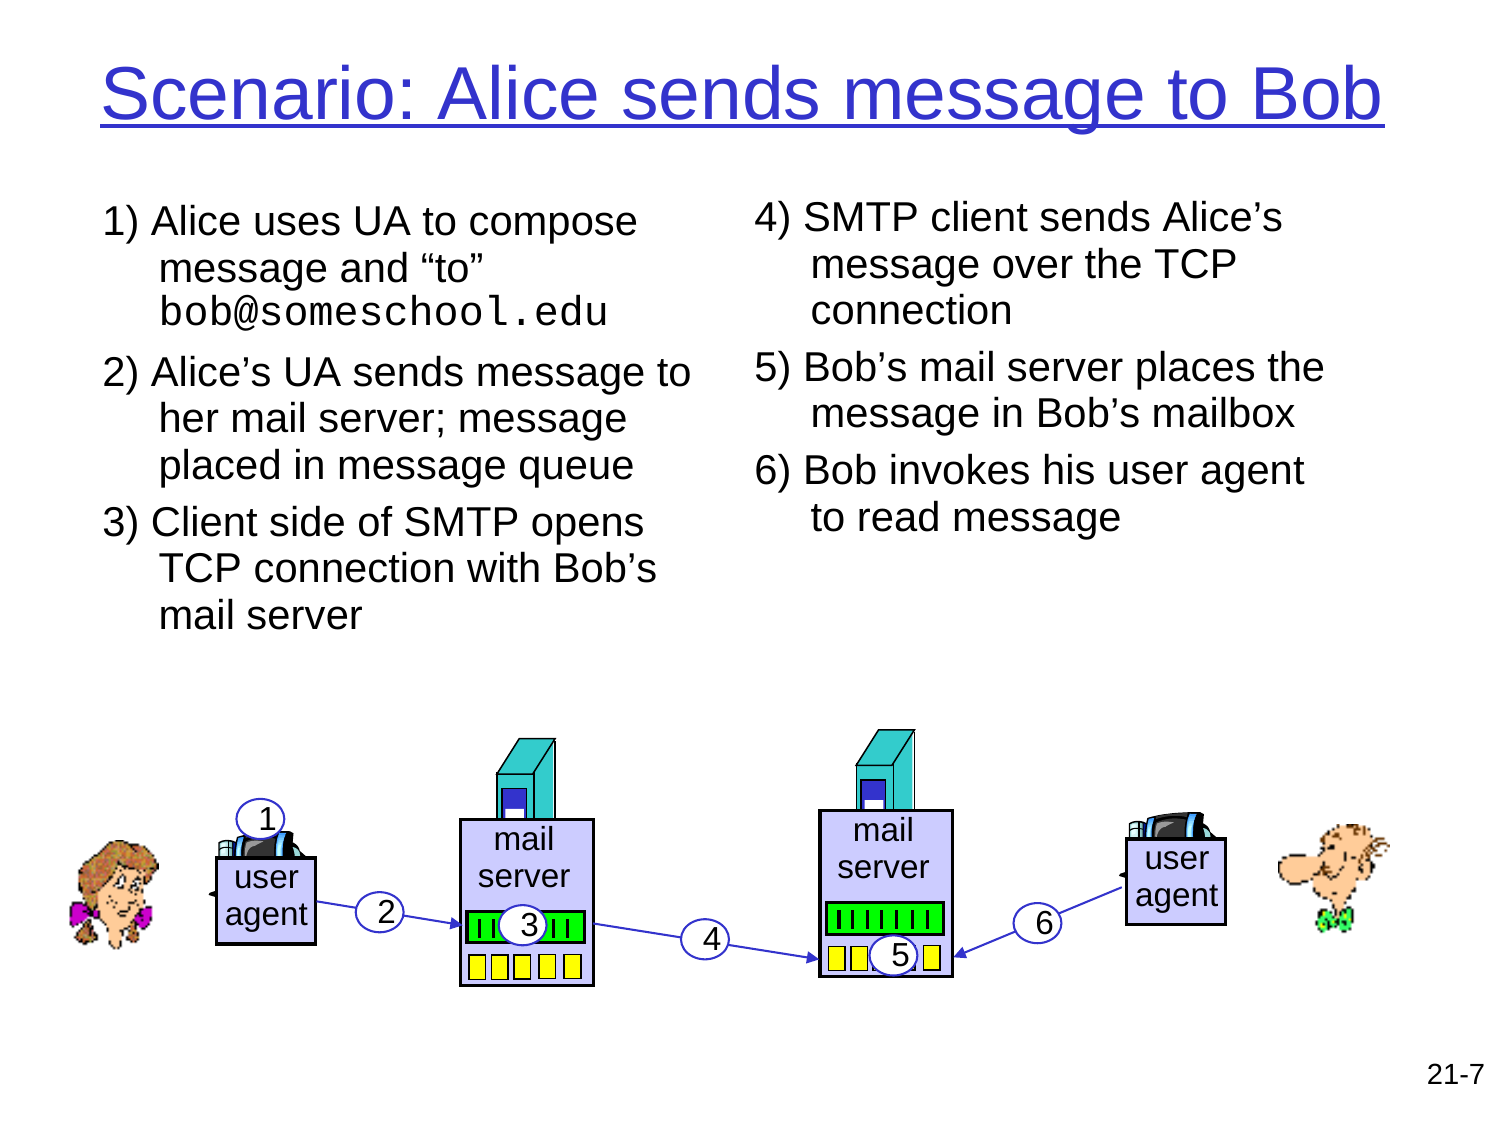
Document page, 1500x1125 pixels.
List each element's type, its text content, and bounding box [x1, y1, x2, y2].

text_box 3 [498, 905, 547, 946]
list 1) Alice uses UA to compose message and “to” bob@someschool.edu 2) Alice’s UA sends message to her mail server; message placed in message queue 3) Client side of SMTP opens TCP connection with Bob’s mail server [87, 190, 713, 719]
text_box [496, 738, 556, 812]
text_box 1 [236, 798, 285, 840]
text_box [460, 819, 594, 986]
text_box 6 [1013, 903, 1062, 944]
text_box mail server [463, 812, 586, 903]
picture [66, 840, 159, 954]
text_box [856, 729, 915, 804]
text_box [216, 940, 316, 944]
title Scenario: Alice sends message to Bob [85, 0, 1437, 188]
text_box [819, 810, 953, 977]
picture [208, 830, 311, 913]
text_box user agent [210, 850, 324, 940]
list 4) SMTP client sends Alice’s message over the TCP connection 5) Bob’s mail server places the message in Bob’s mailbox 6) Bob invokes his user agent to read message [739, 186, 1365, 723]
text_box user agent [1120, 831, 1234, 921]
text_box [1126, 921, 1226, 925]
text_box 4 [680, 919, 729, 960]
picture [1278, 824, 1390, 938]
text_box 2 [355, 892, 404, 933]
text_box mail server [822, 804, 945, 894]
picture [1118, 811, 1222, 887]
text_box 5 [869, 935, 918, 976]
